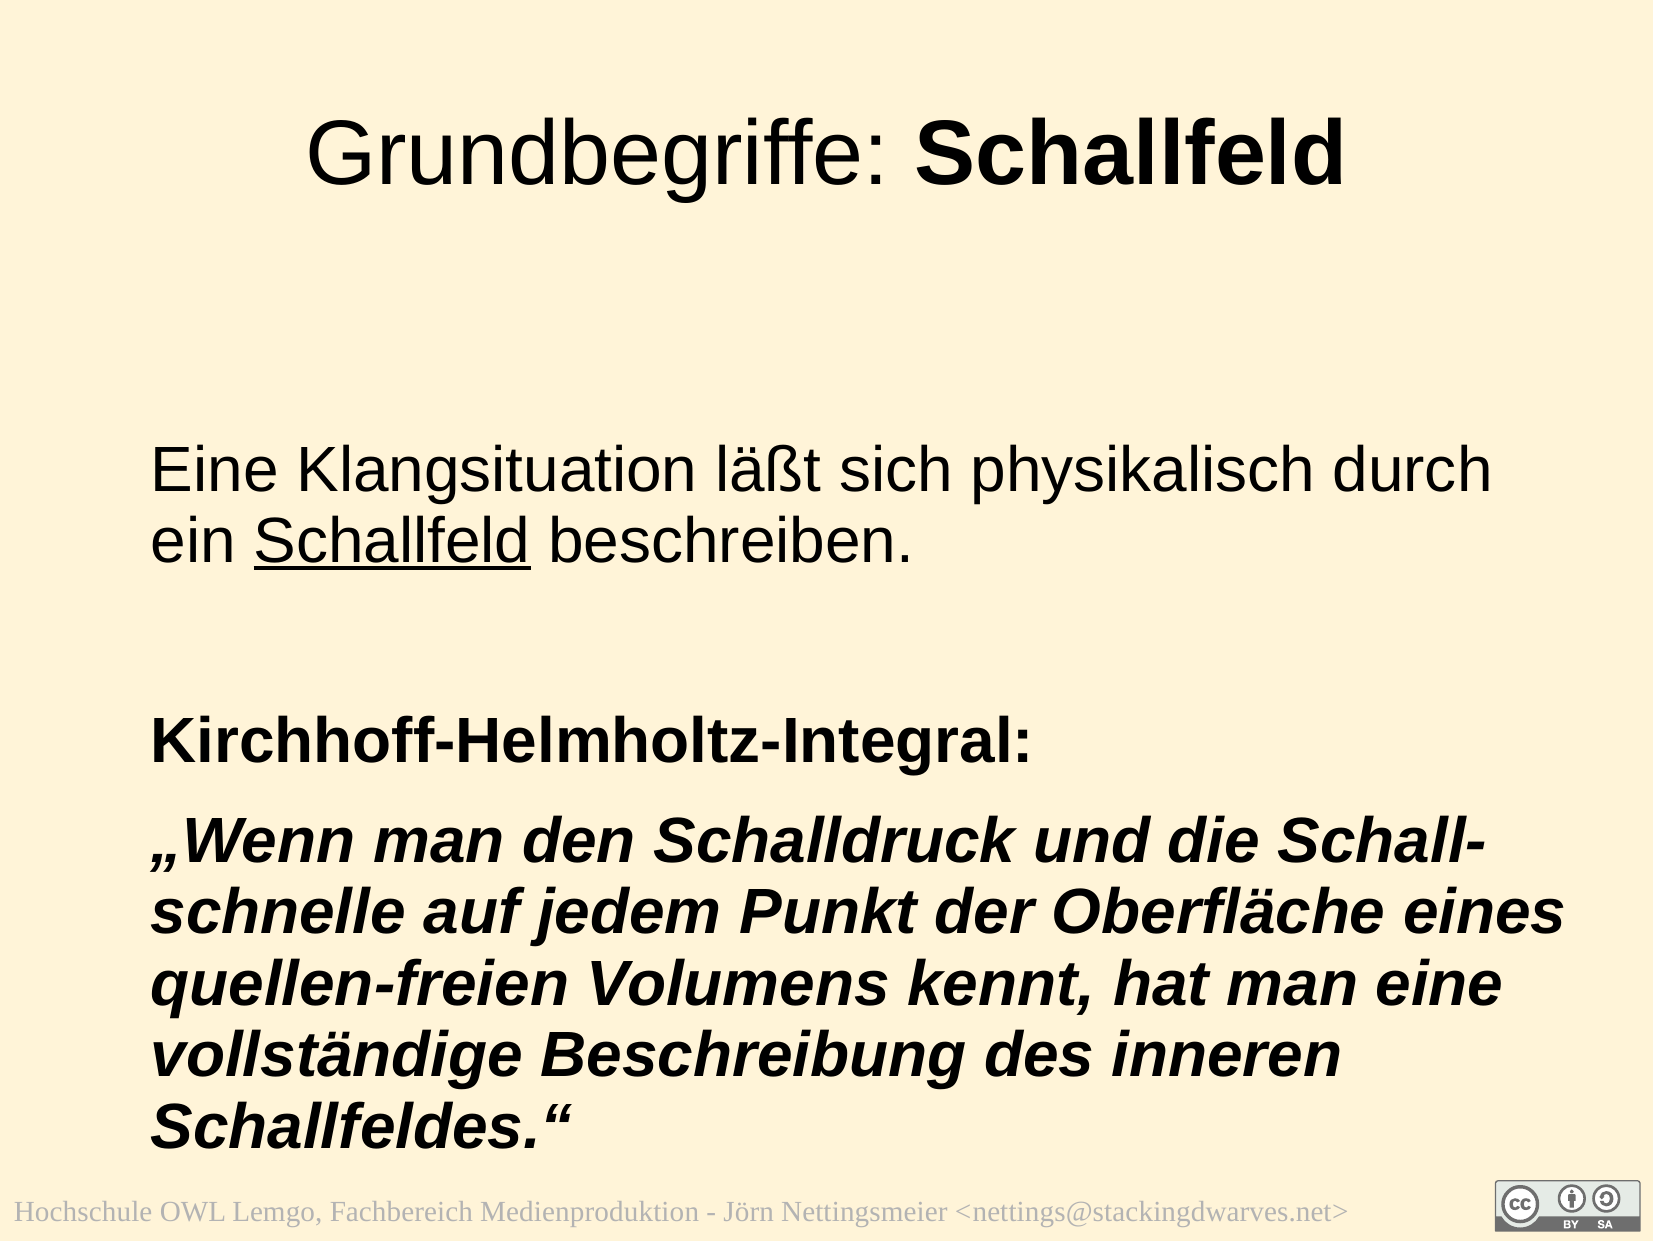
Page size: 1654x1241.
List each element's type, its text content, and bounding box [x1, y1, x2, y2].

list Eine Klangsituation läßt sich physikalisch durch ein Schallfeld beschreiben. Kirchhoff-Helmholtz-Integral: „Wenn man den Schalldruck und die Schall-schnelle auf jedem Punkt der Oberfläche eines quellen-freien Volumens kennt, hat man eine vollständige Beschreibung des inneren Schallfeldes.“ [82, 290, 1571, 1163]
title Grundbegriffe: Schallfeld [82, 49, 1571, 257]
